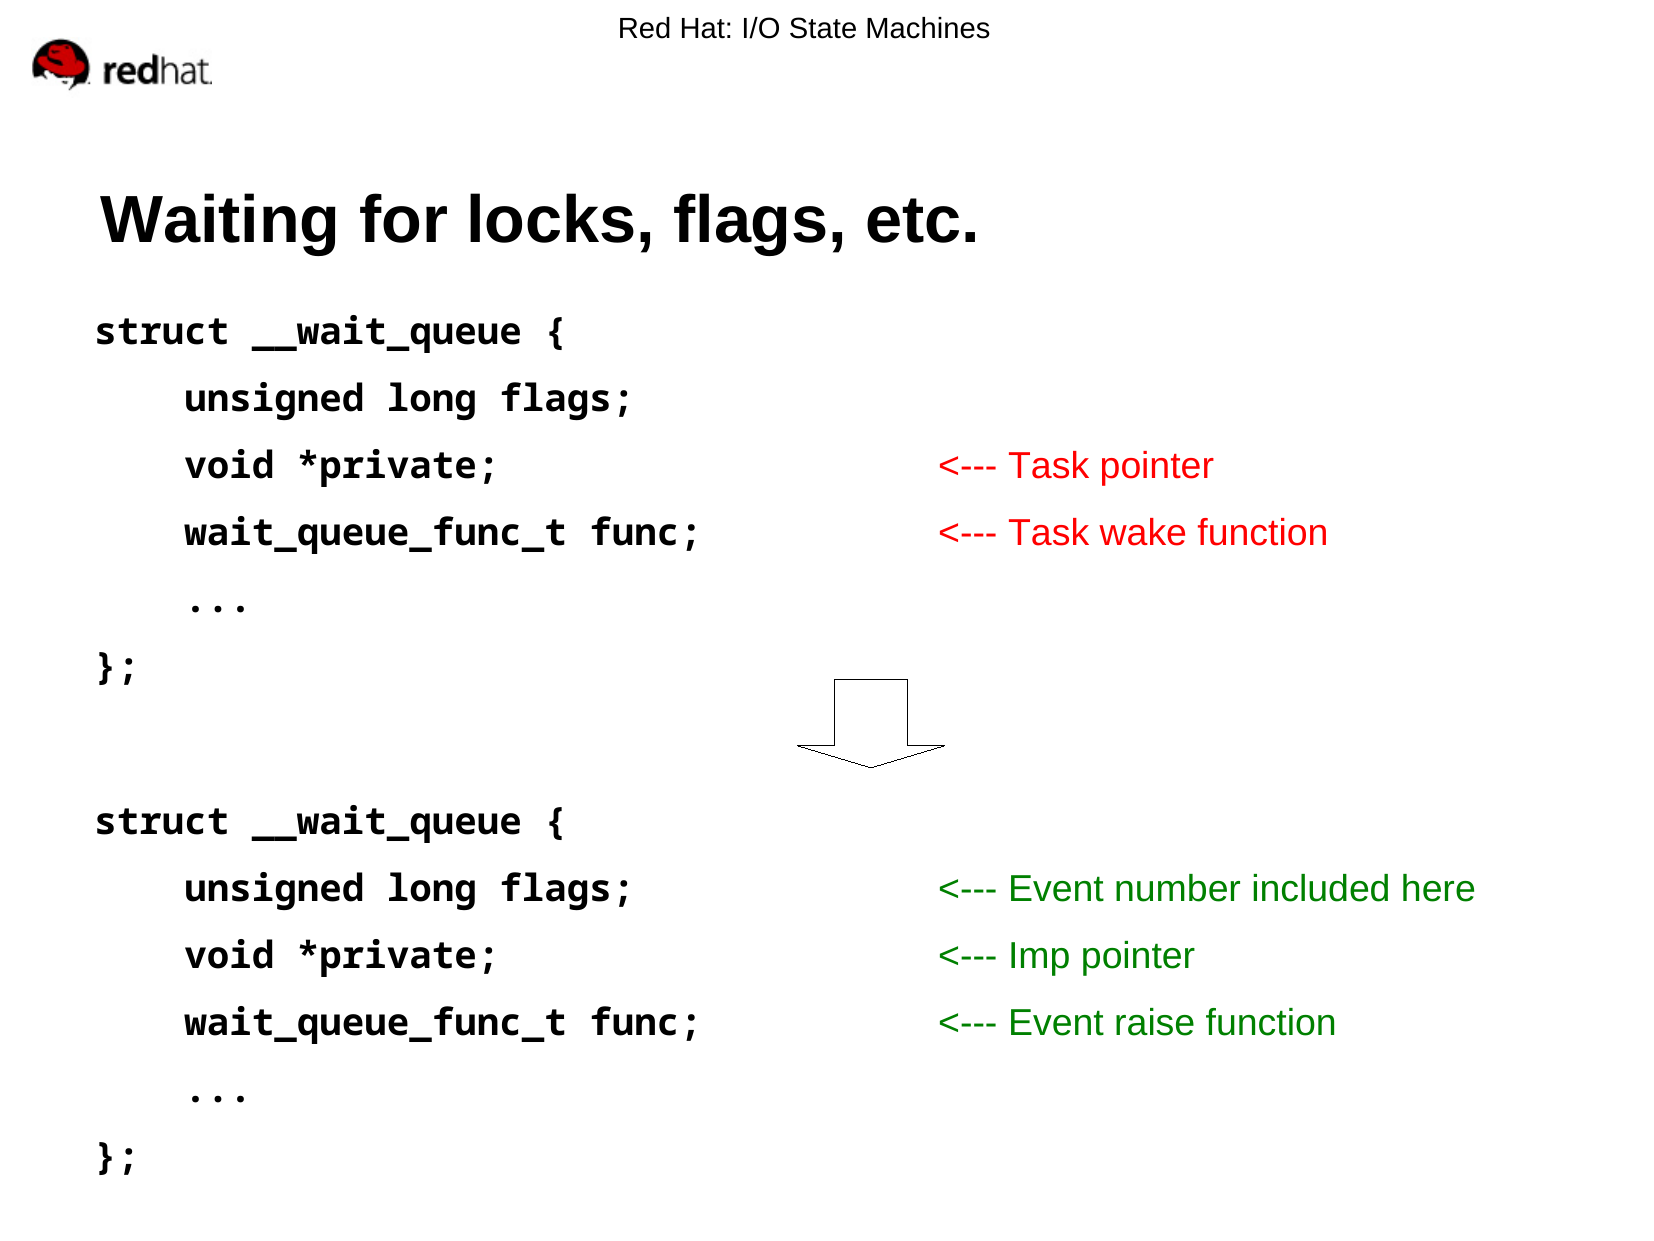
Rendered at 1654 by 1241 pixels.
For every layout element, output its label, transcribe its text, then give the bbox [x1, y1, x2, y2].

picture [31, 37, 212, 98]
list struct __wait_queue { unsigned long flags; void *private; <--- Task pointer wait_queue_func_t func; <--- Task wake function ... }; [94, 304, 1500, 651]
list struct __wait_queue { unsigned long flags; <--- Event number included here void *private; <--- Imp pointer wait_queue_func_t func; <--- Event raise function ... }; [94, 795, 1500, 1144]
title Waiting for locks, flags, etc. [100, 164, 1506, 275]
